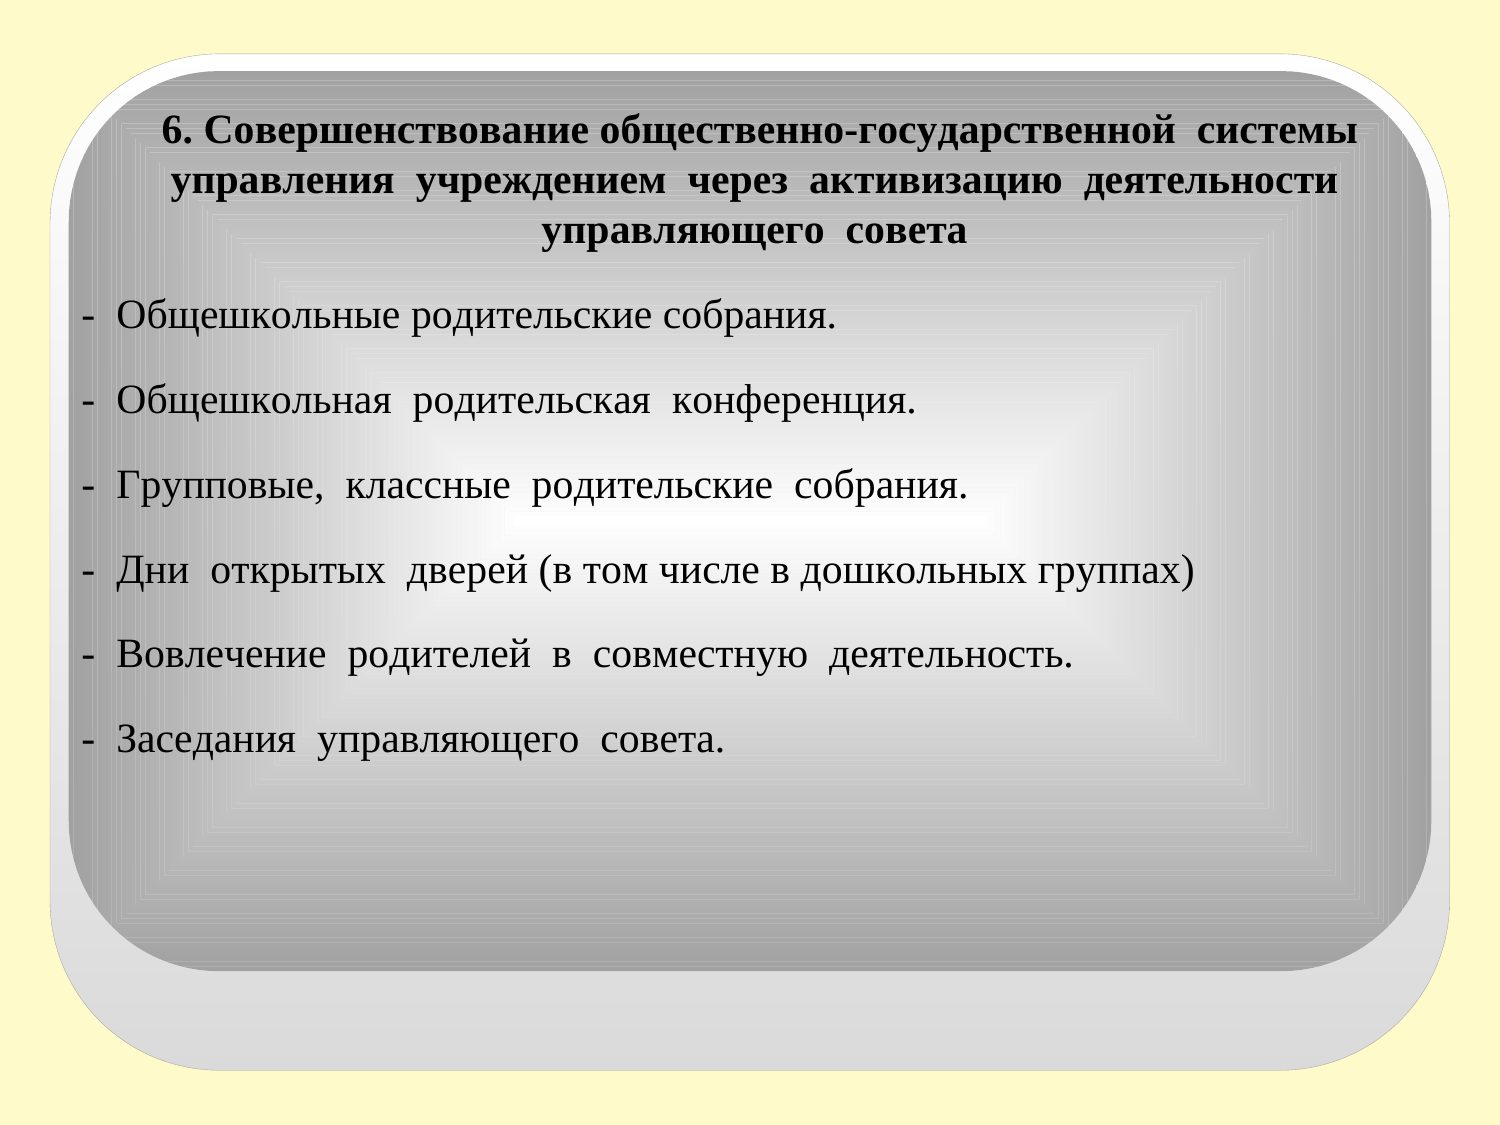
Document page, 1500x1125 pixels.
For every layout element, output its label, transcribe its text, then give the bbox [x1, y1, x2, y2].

text_box 6. Совершенствование общественно-государственной системы управления учреждением через активизацию деятельности управляющего совета - Общешкольные родительские собрания. - Общешкольная родительская конференция. - Групповые, классные родительские собрания. - Дни открытых дверей (в том числе в дошкольных группах) - Вовлечение родителей в совместную деятельность. - Заседания управляющего совета. [35, 94, 1442, 973]
